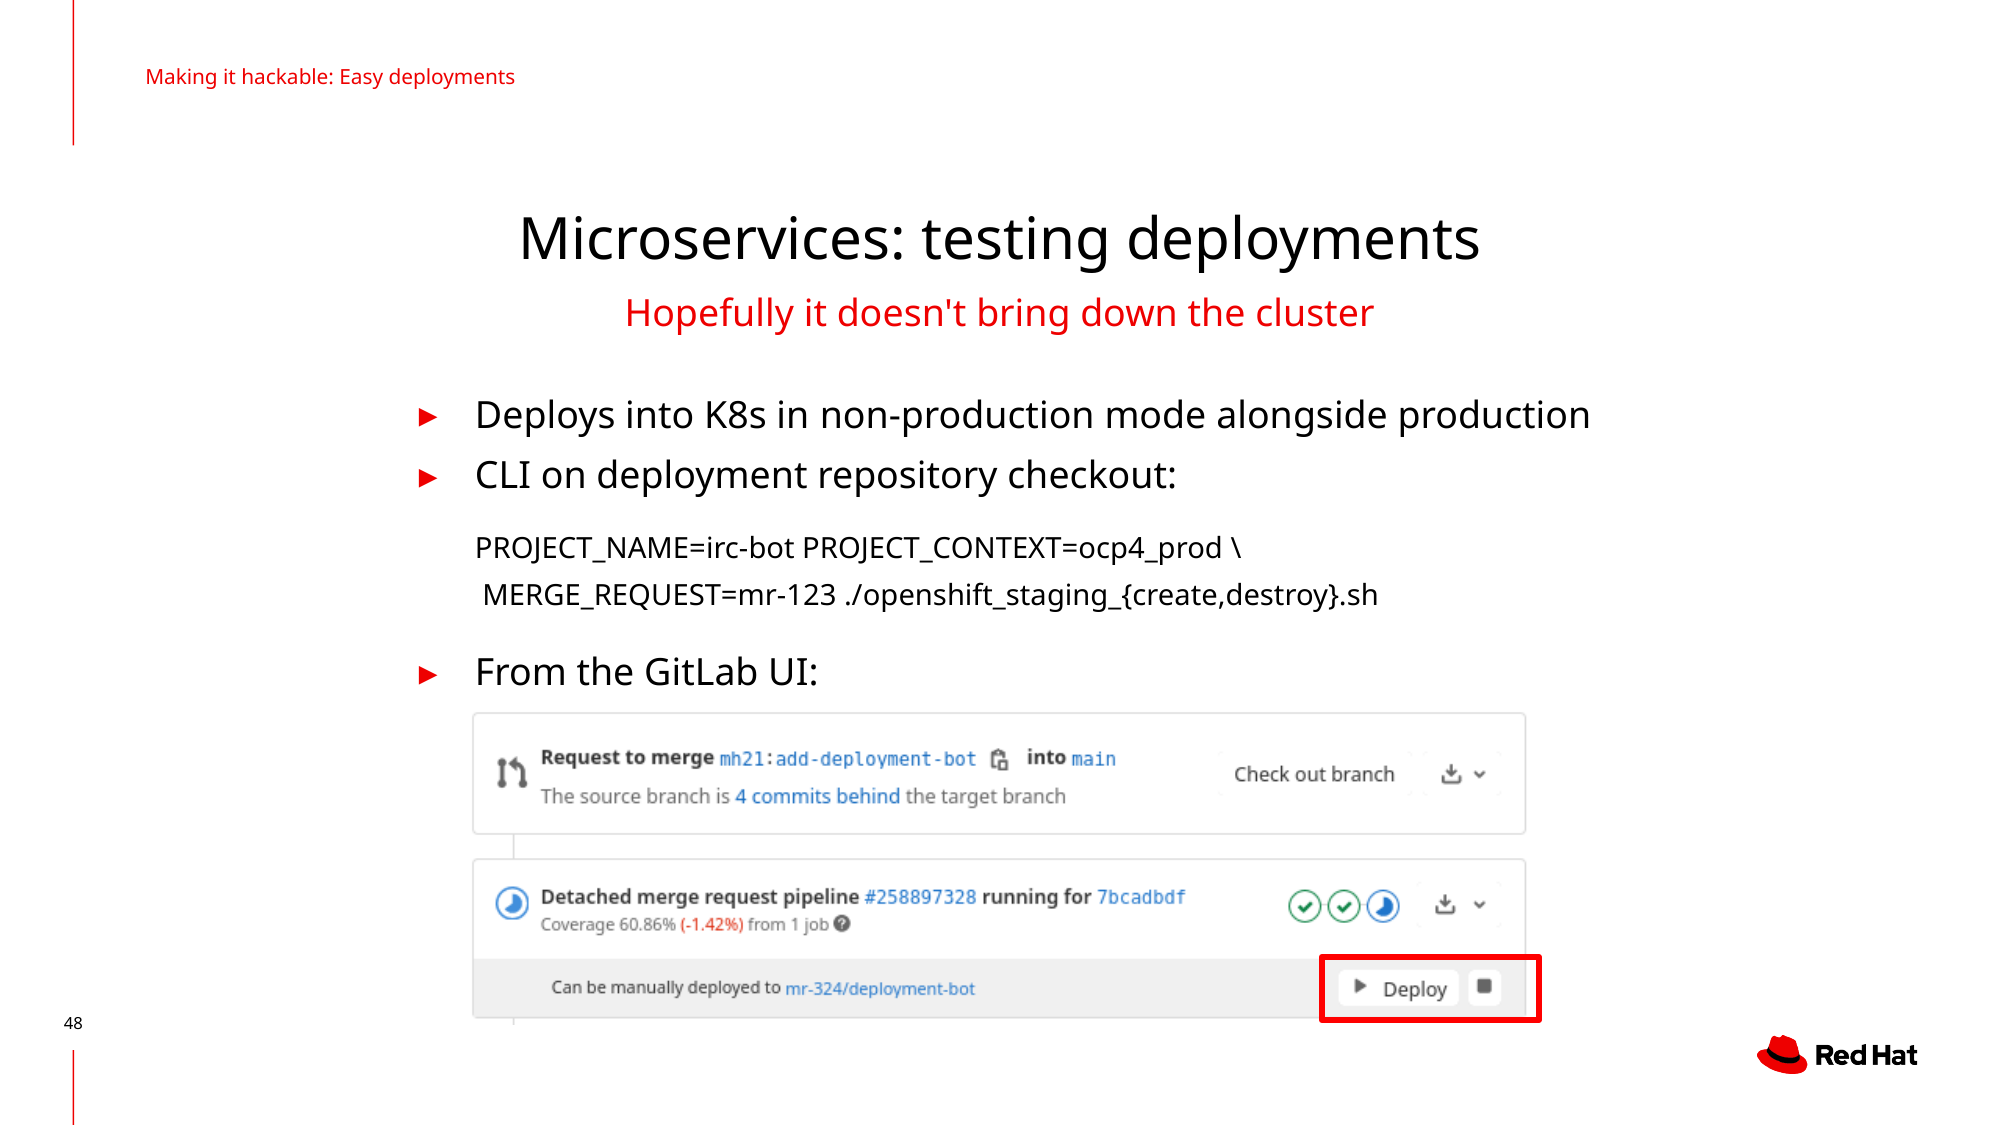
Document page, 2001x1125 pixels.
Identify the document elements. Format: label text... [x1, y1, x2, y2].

picture [1325, 960, 1536, 1017]
subtitle Making it hackable: Easy deployments [73, 9, 919, 143]
picture [460, 700, 1539, 1025]
title Microservices: testing deployments [145, 180, 1855, 271]
slide_number <number> [13, 1012, 134, 1036]
list Deploys into K8s in non-production mode alongside production CLI on deployment repository checkout: PROJECT_NAME=irc-bot PROJECT_CONTEXT=ocp4_prod \ MERGE_REQUEST=mr-123 ./openshift_staging_{create,destroy}.sh From the GitLab UI: [399, 375, 1600, 975]
picture [1757, 1035, 1918, 1074]
subtitle Hopefully it doesn't bring down the cluster [145, 271, 1855, 320]
